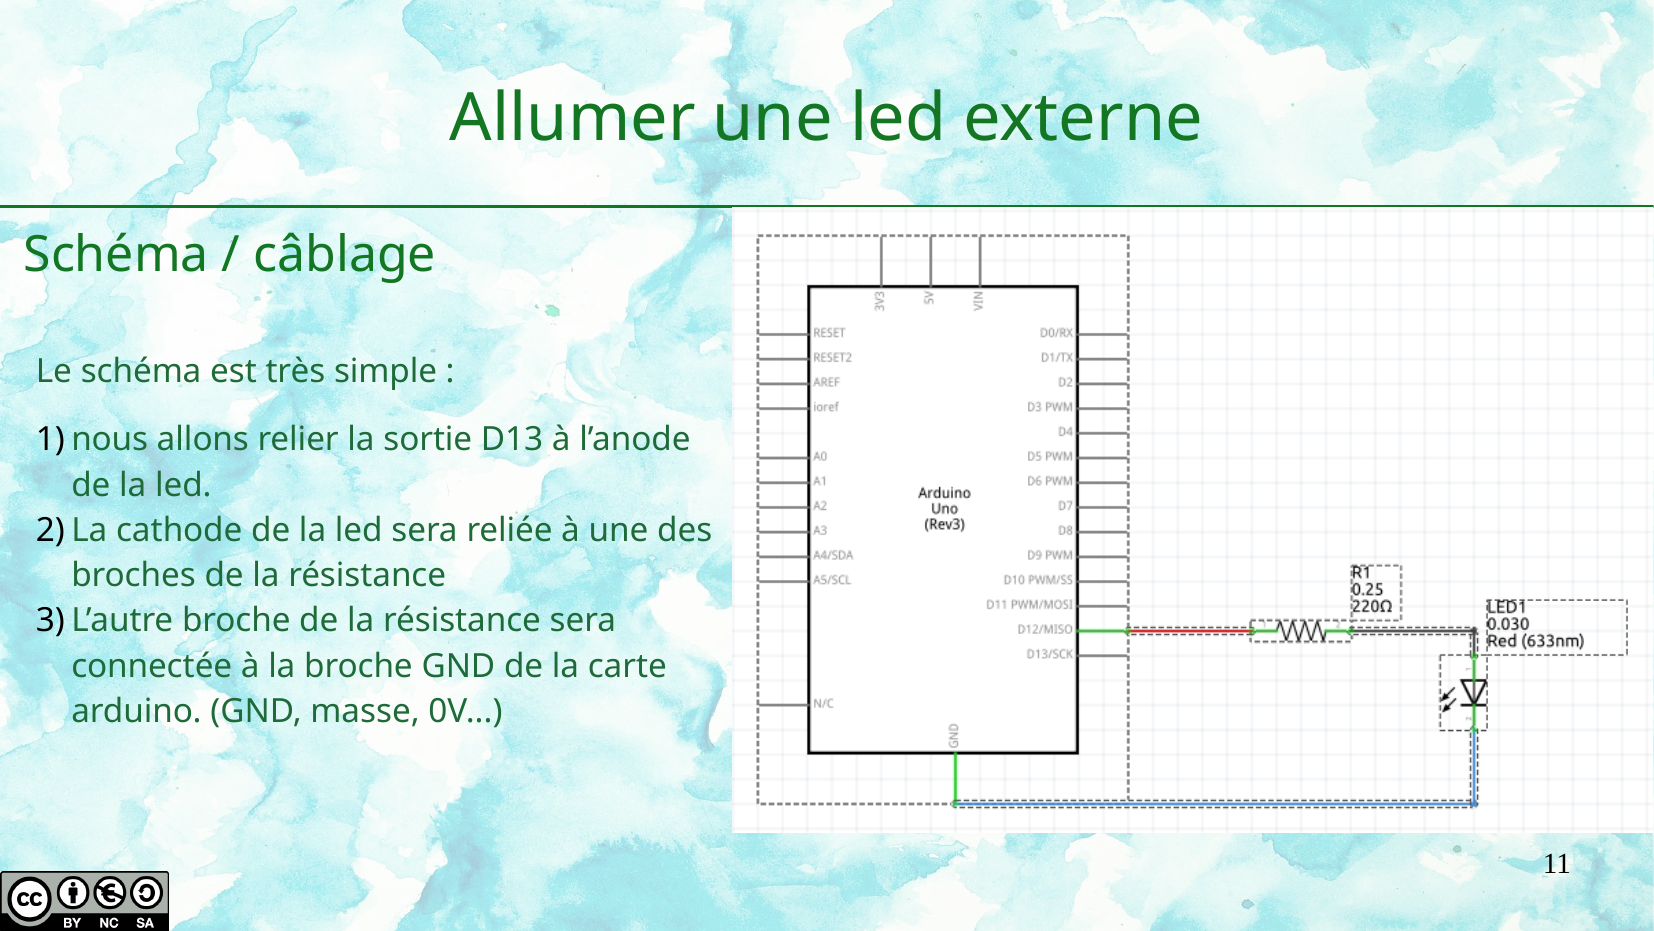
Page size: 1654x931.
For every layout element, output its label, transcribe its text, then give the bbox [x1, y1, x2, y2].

list Schéma / câblage [23, 217, 732, 325]
picture [0, 871, 169, 931]
text_box Le schéma est très simple : nous allons relier la sortie D13 à l’anode de la led. La cathode de la led sera reliée à une des broches de la résistance L’autre broche de la résistance sera connectée à la broche GND de la carte arduino. (GND, masse, 0V...) [21, 339, 739, 768]
title Allumer une led externe [82, 37, 1571, 193]
picture [732, 207, 1654, 833]
